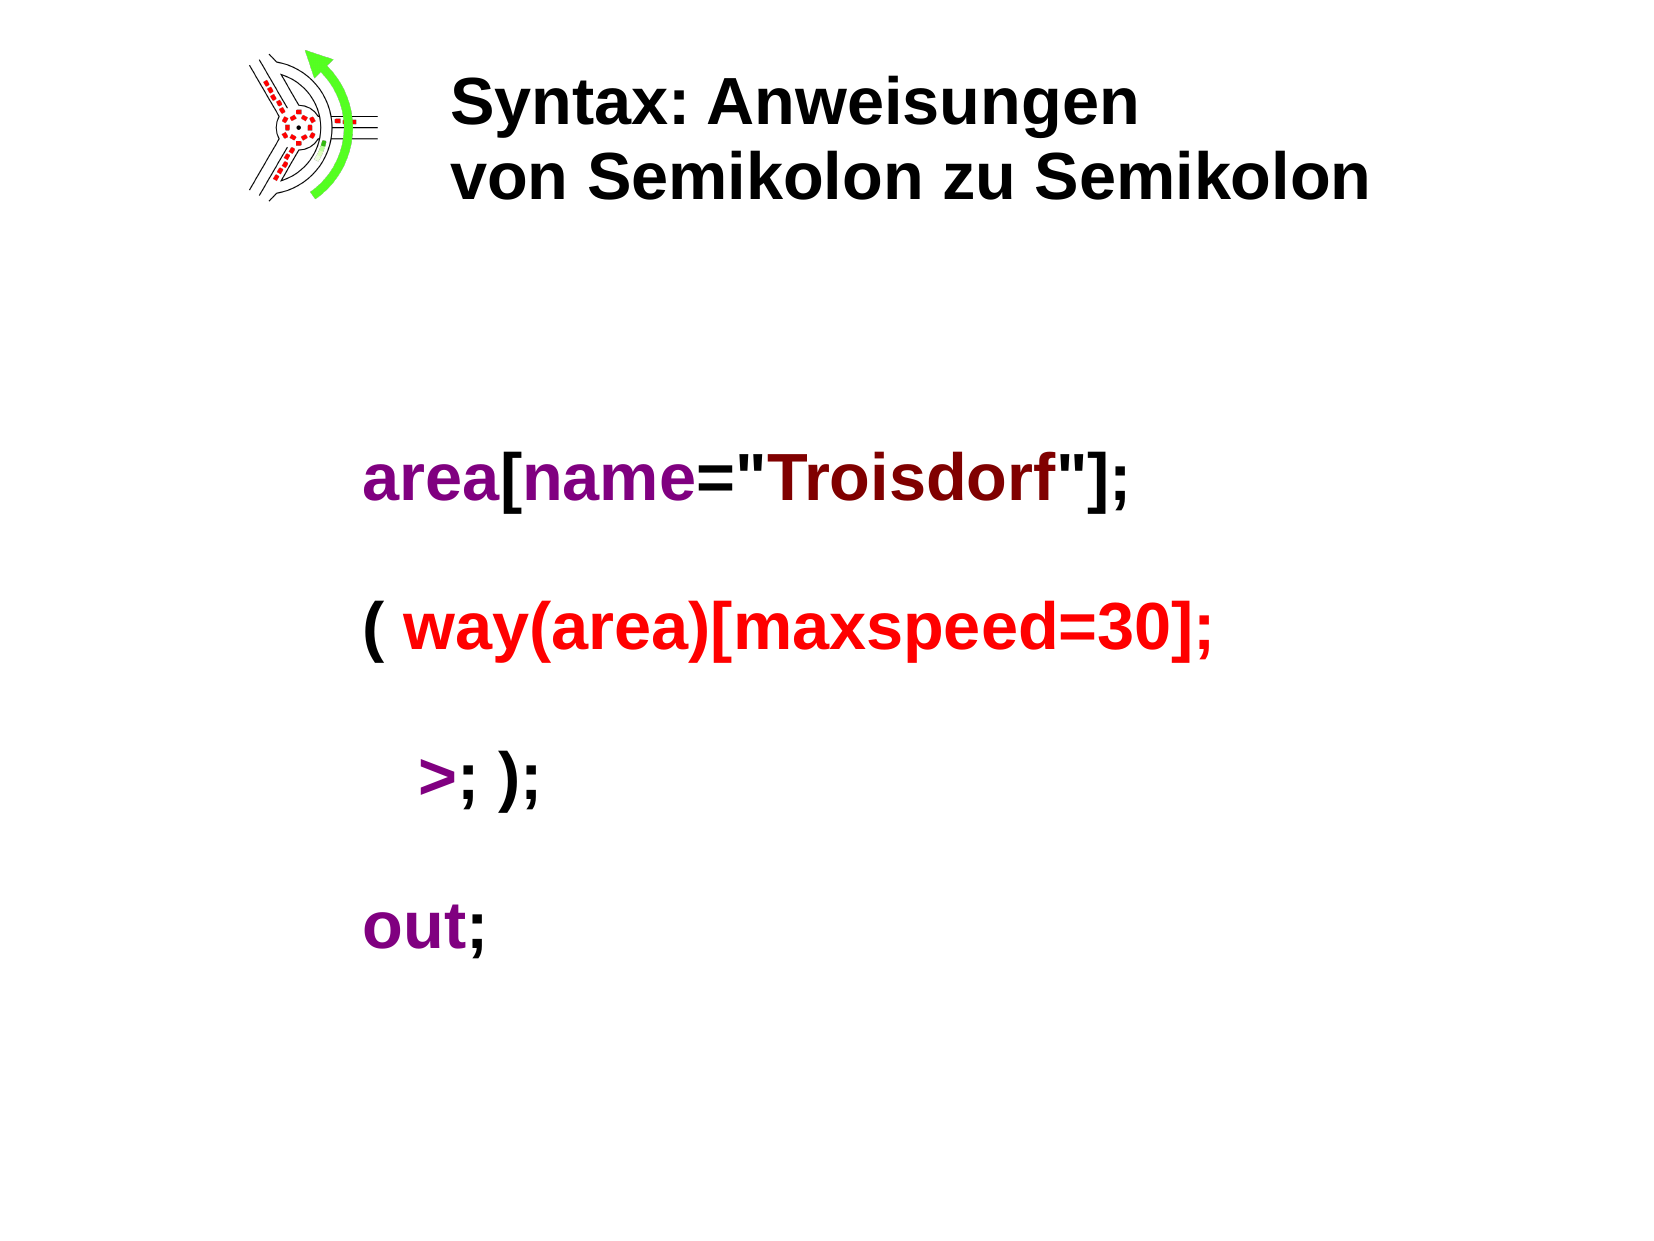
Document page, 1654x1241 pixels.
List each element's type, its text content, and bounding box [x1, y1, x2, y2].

picture [232, 49, 390, 206]
text_box area[name="Troisdorf"]; ( way(area)[maxspeed=30]; >; ); out; [348, 432, 1235, 971]
text_box Syntax: Anweisungen von Semikolon zu Semikolon [435, 56, 1389, 221]
